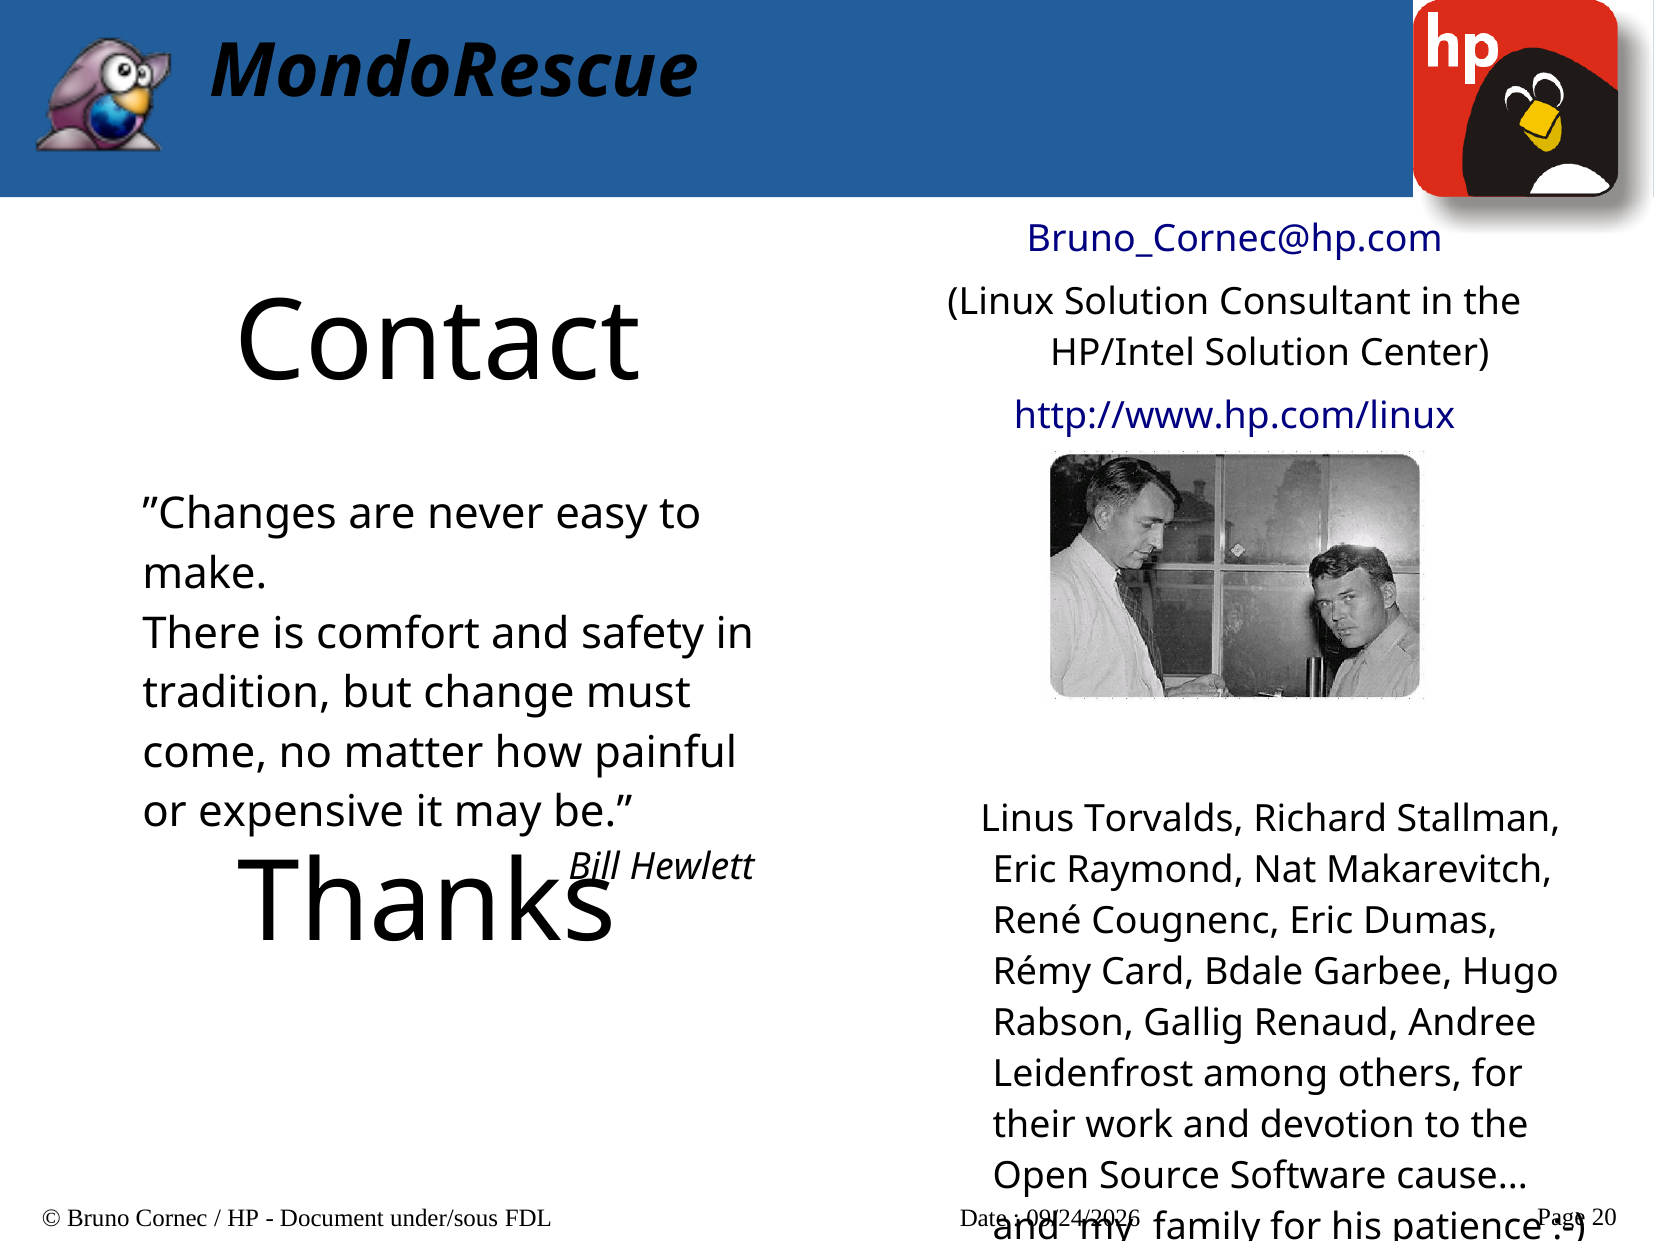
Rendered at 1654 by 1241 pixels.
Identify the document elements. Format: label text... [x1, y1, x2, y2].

picture [1043, 450, 1427, 702]
text_box Contact [234, 259, 655, 399]
text_box Thanks [237, 820, 635, 961]
text_box ”Changes are never easy to make. There is comfort and safety in tradition, but change must come, no matter how painful or expensive it may be.” Bill Hewlett [65, 482, 783, 856]
picture [1413, 0, 1654, 235]
picture [0, 0, 211, 199]
list Bruno_Cornec@hp.com (Linux Solution Consultant in the HP/Intel Solution Center) http://www.hp.com/linux Linus Torvalds, Richard Stallman, Eric Raymond, Nat Makarevitch, René Cougnenc, Eric Dumas, Rémy Card, Bdale Garbee, Hugo Rabson, Gallig Renaud, Andree Leidenfrost among others, for their work and devotion to the Open Source Software cause... and my family for his patience :-) [862, 211, 1595, 1189]
